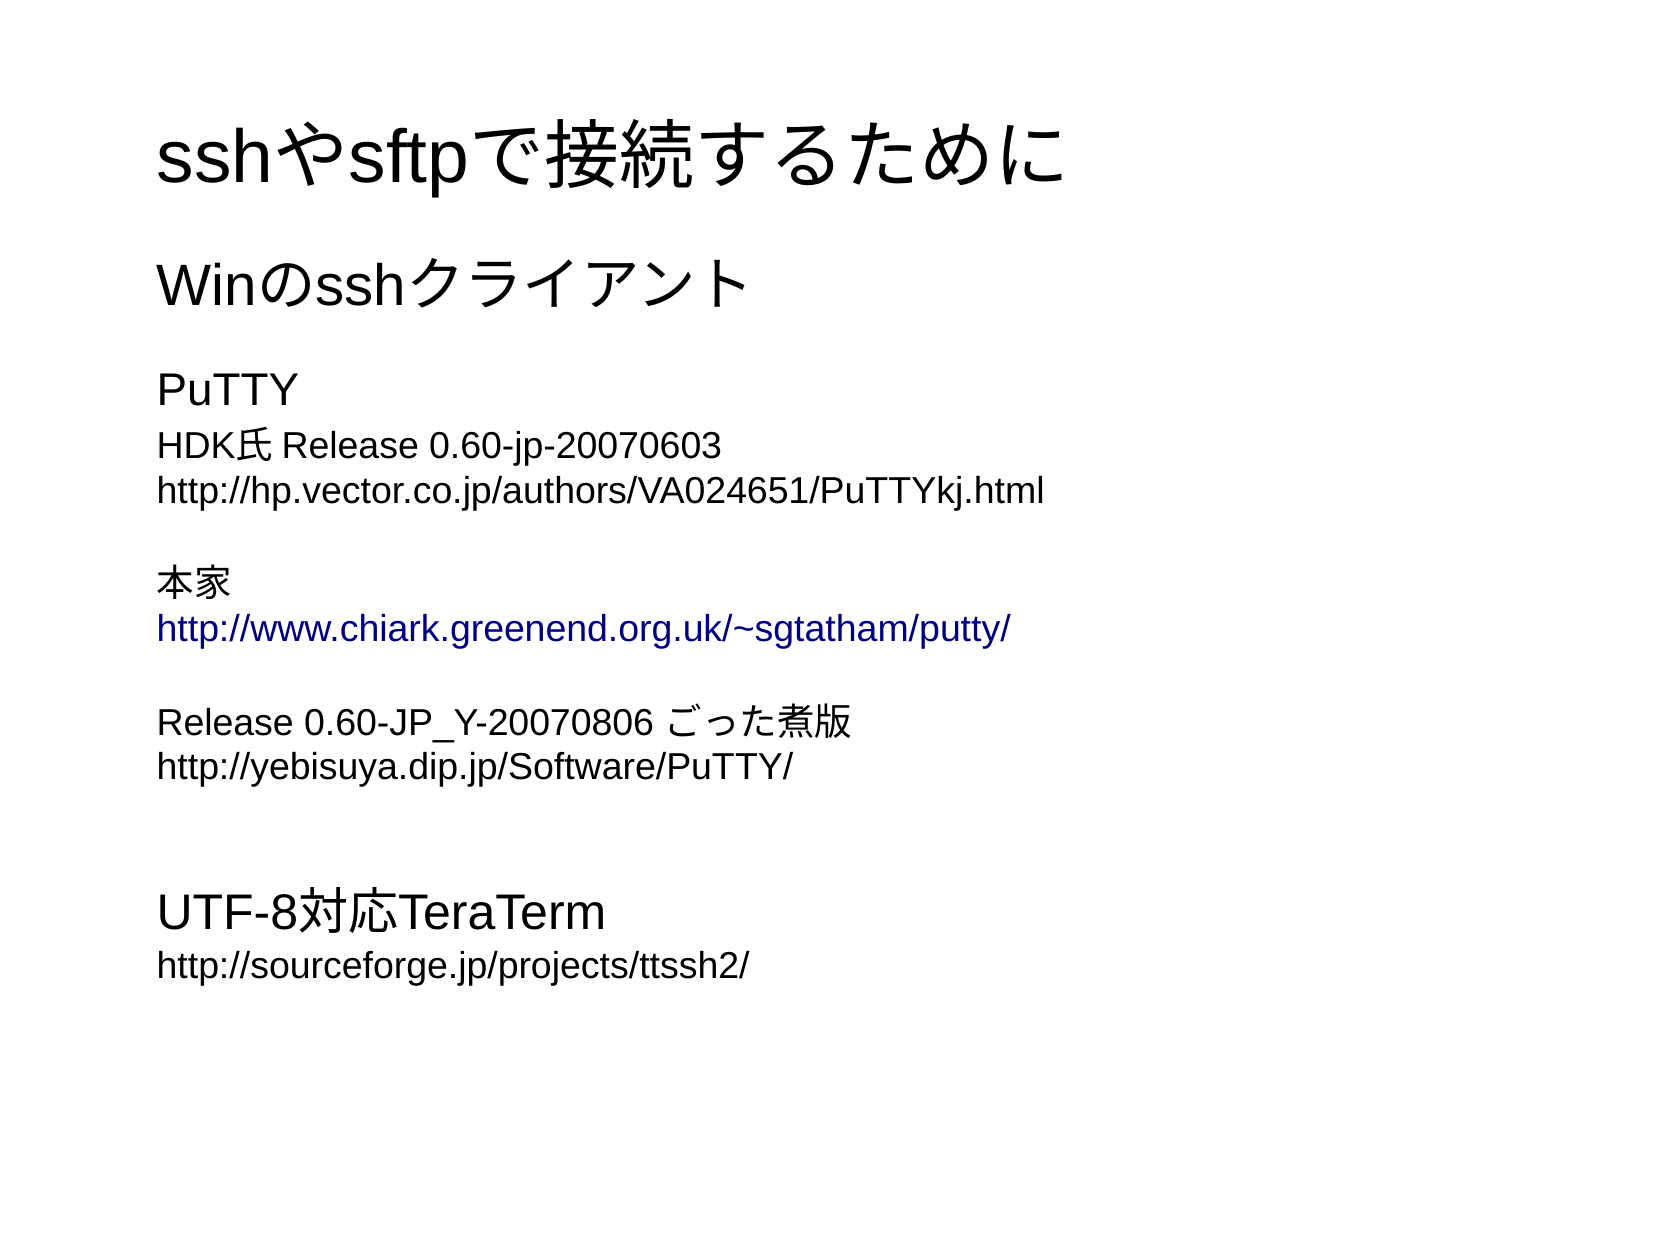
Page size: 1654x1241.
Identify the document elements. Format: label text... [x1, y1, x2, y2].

text_box sshやsftpで接続するために [141, 88, 1052, 188]
text_box Winのsshクライアント PuTTY HDK氏 Release 0.60-jp-20070603 http://hp.vector.co.jp/authors/VA024651/PuTTYkj.html 本家 http://www.chiark.greenend.org.uk/~sgtatham/putty/ Release 0.60-JP_Y-20070806 ごった煮版 http://yebisuya.dip.jp/Software/PuTTY/ UTF-8対応TeraTerm http://sourceforge.jp/projects/ttssh2/ [141, 230, 1388, 894]
